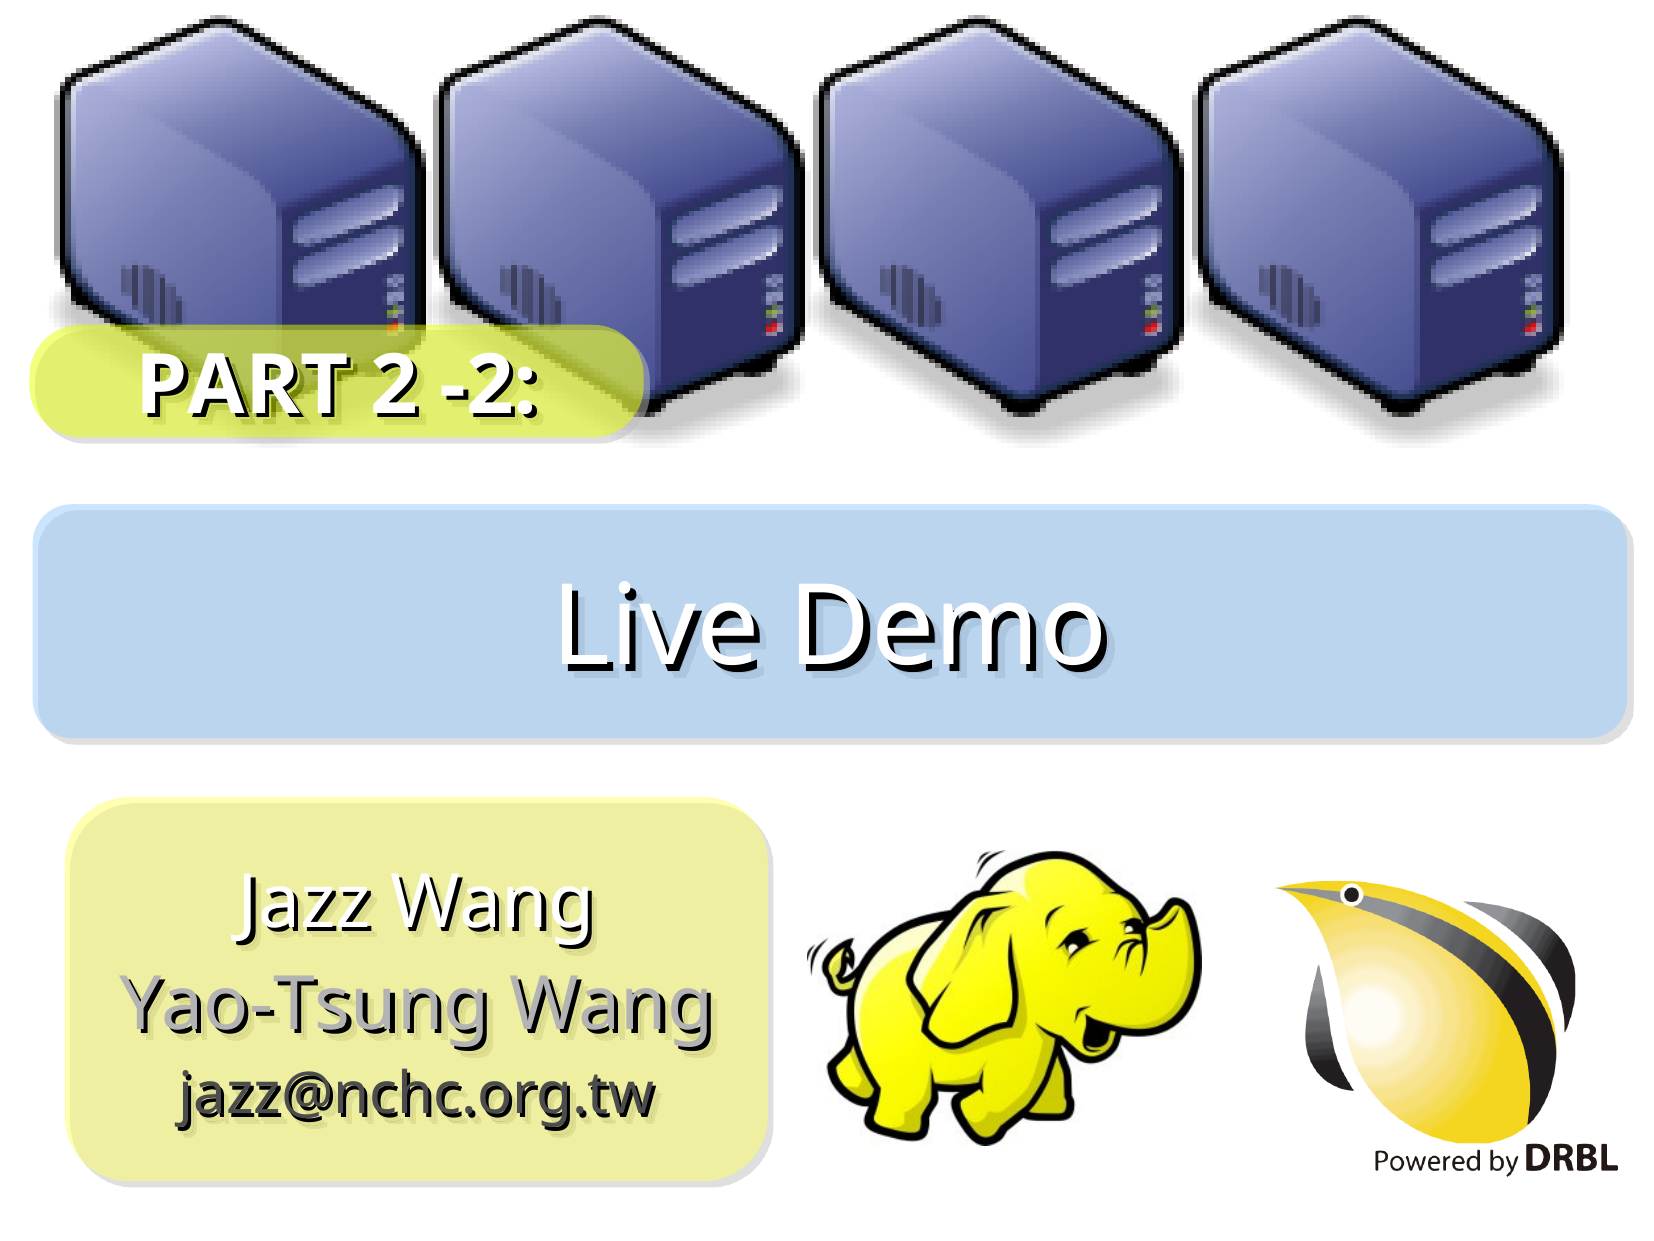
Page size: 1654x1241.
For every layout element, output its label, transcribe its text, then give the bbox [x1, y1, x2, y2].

text_box Jazz Wang Yao-Tsung Wang jazz@nchc.org.tw [64, 797, 768, 1182]
text_box Live Demo [32, 504, 1628, 739]
picture [807, 850, 1202, 1146]
picture [1257, 862, 1635, 1188]
picture [27, 2, 1609, 502]
text_box PART 2 -2: [29, 324, 644, 438]
